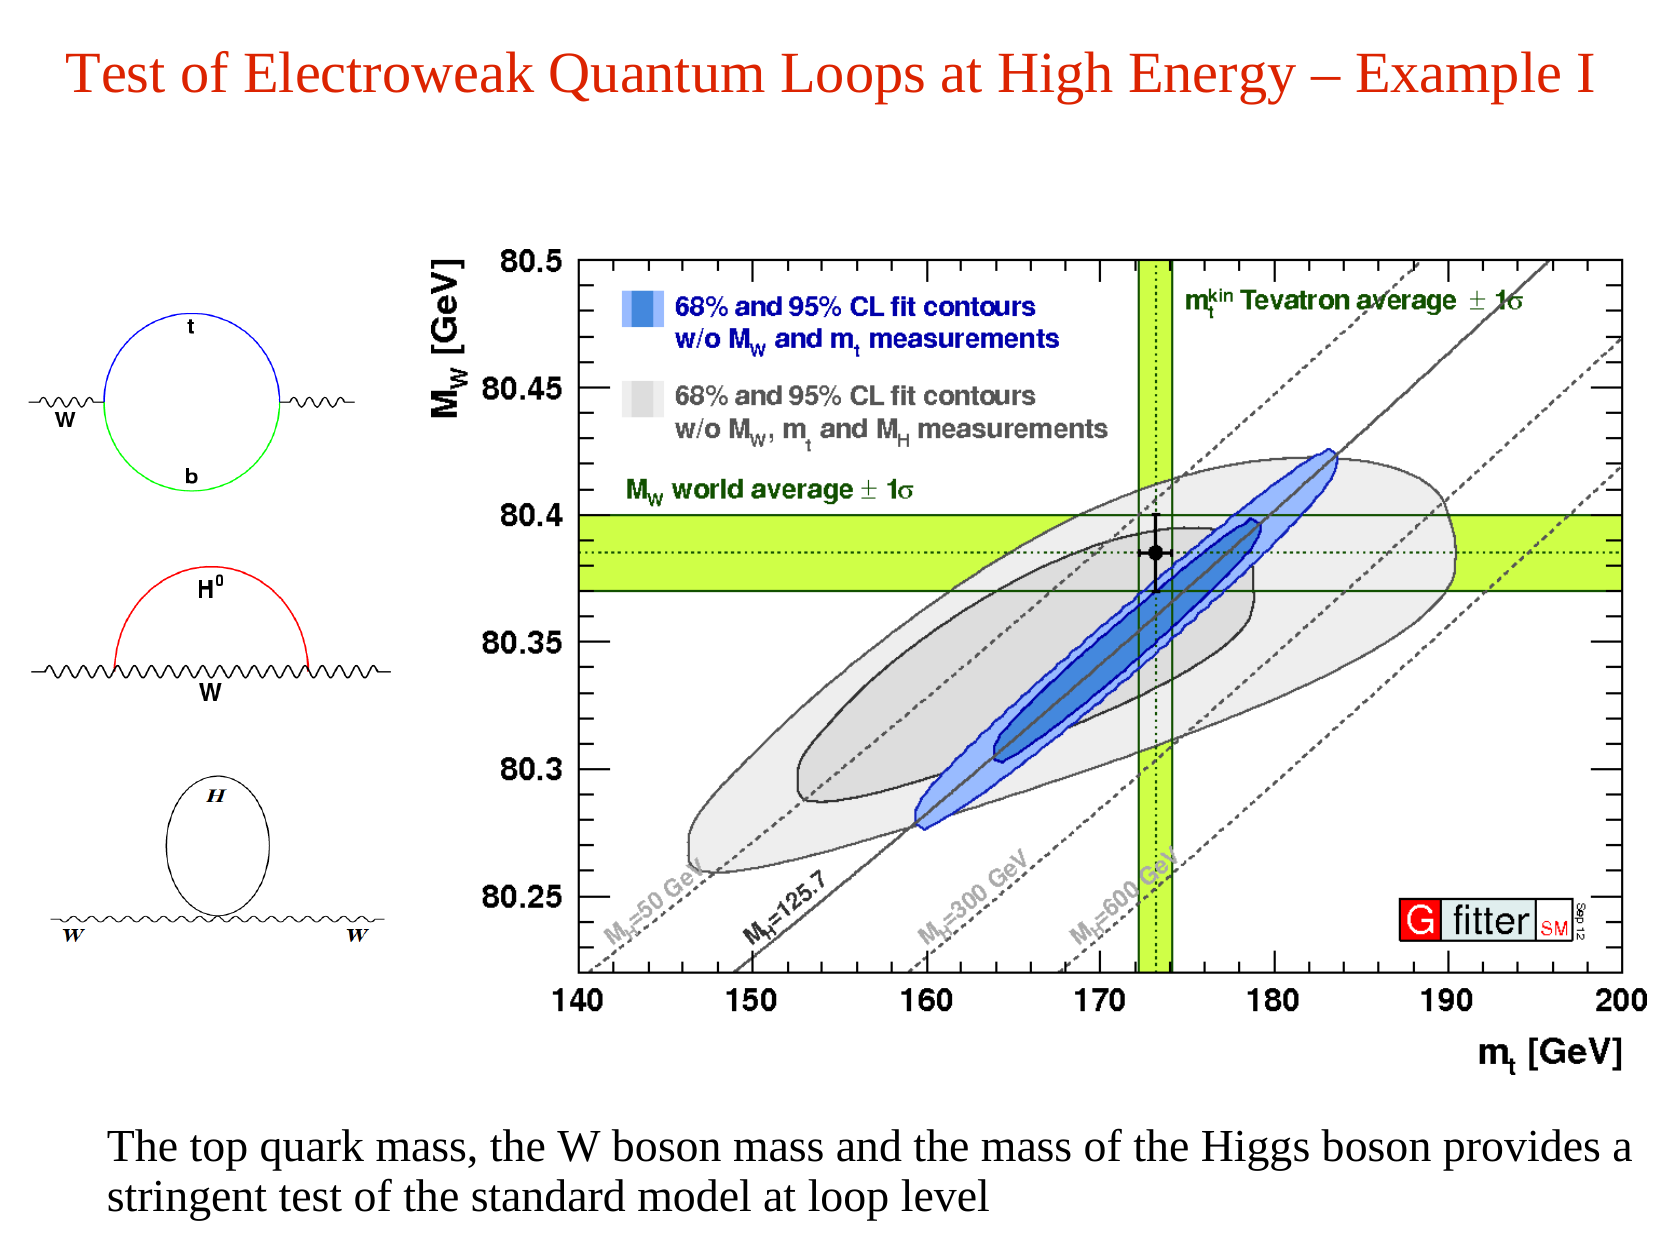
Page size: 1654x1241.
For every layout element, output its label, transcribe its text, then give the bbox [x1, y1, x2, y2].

picture [35, 753, 413, 953]
title Test of Electroweak Quantum Loops at High Energy – Example I [32, 0, 1630, 150]
picture [16, 288, 367, 516]
list The top quark mass, the W boson mass and the mass of the Higgs boson provides a stringent test of the standard model at loop level [36, 1120, 1642, 1241]
picture [31, 565, 391, 701]
picture [431, 249, 1647, 1075]
